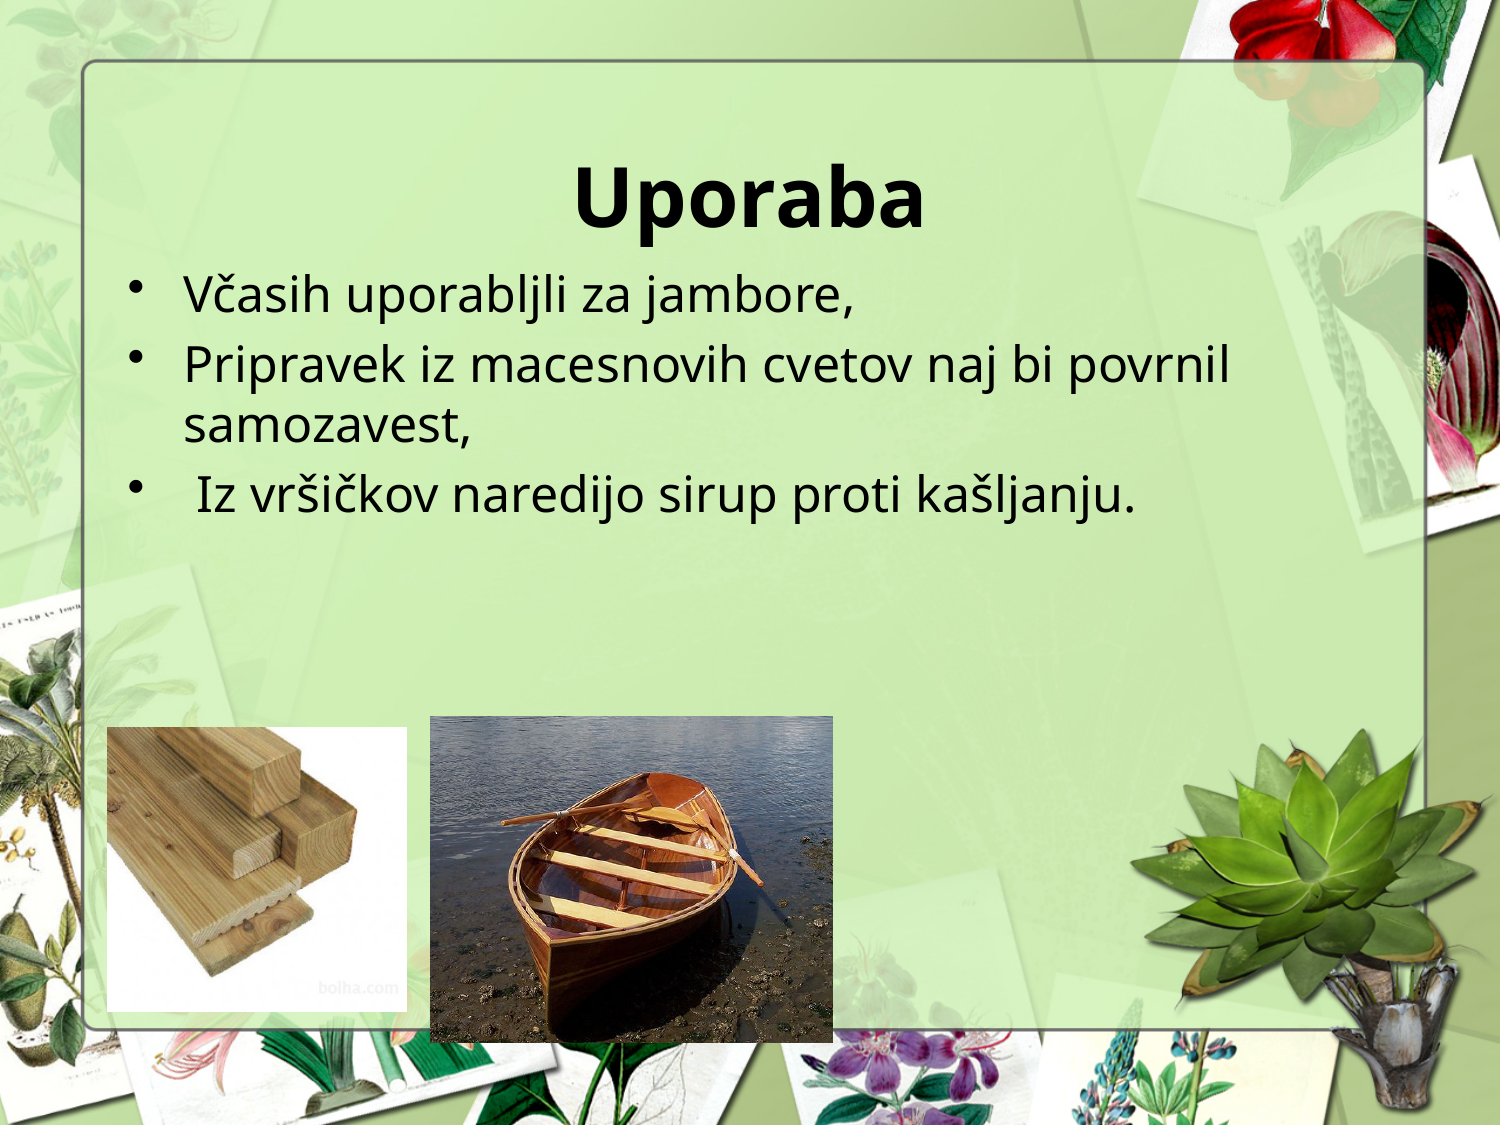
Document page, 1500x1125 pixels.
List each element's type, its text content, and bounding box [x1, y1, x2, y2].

picture [0, 0, 1500, 1125]
title Uporaba [112, 99, 1388, 255]
list Včasih uporabljli za jambore, Pripravek iz macesnovih cvetov naj bi povrnil samozavest, Iz vršičkov naredijo sirup proti kašljanju. [112, 255, 1388, 931]
